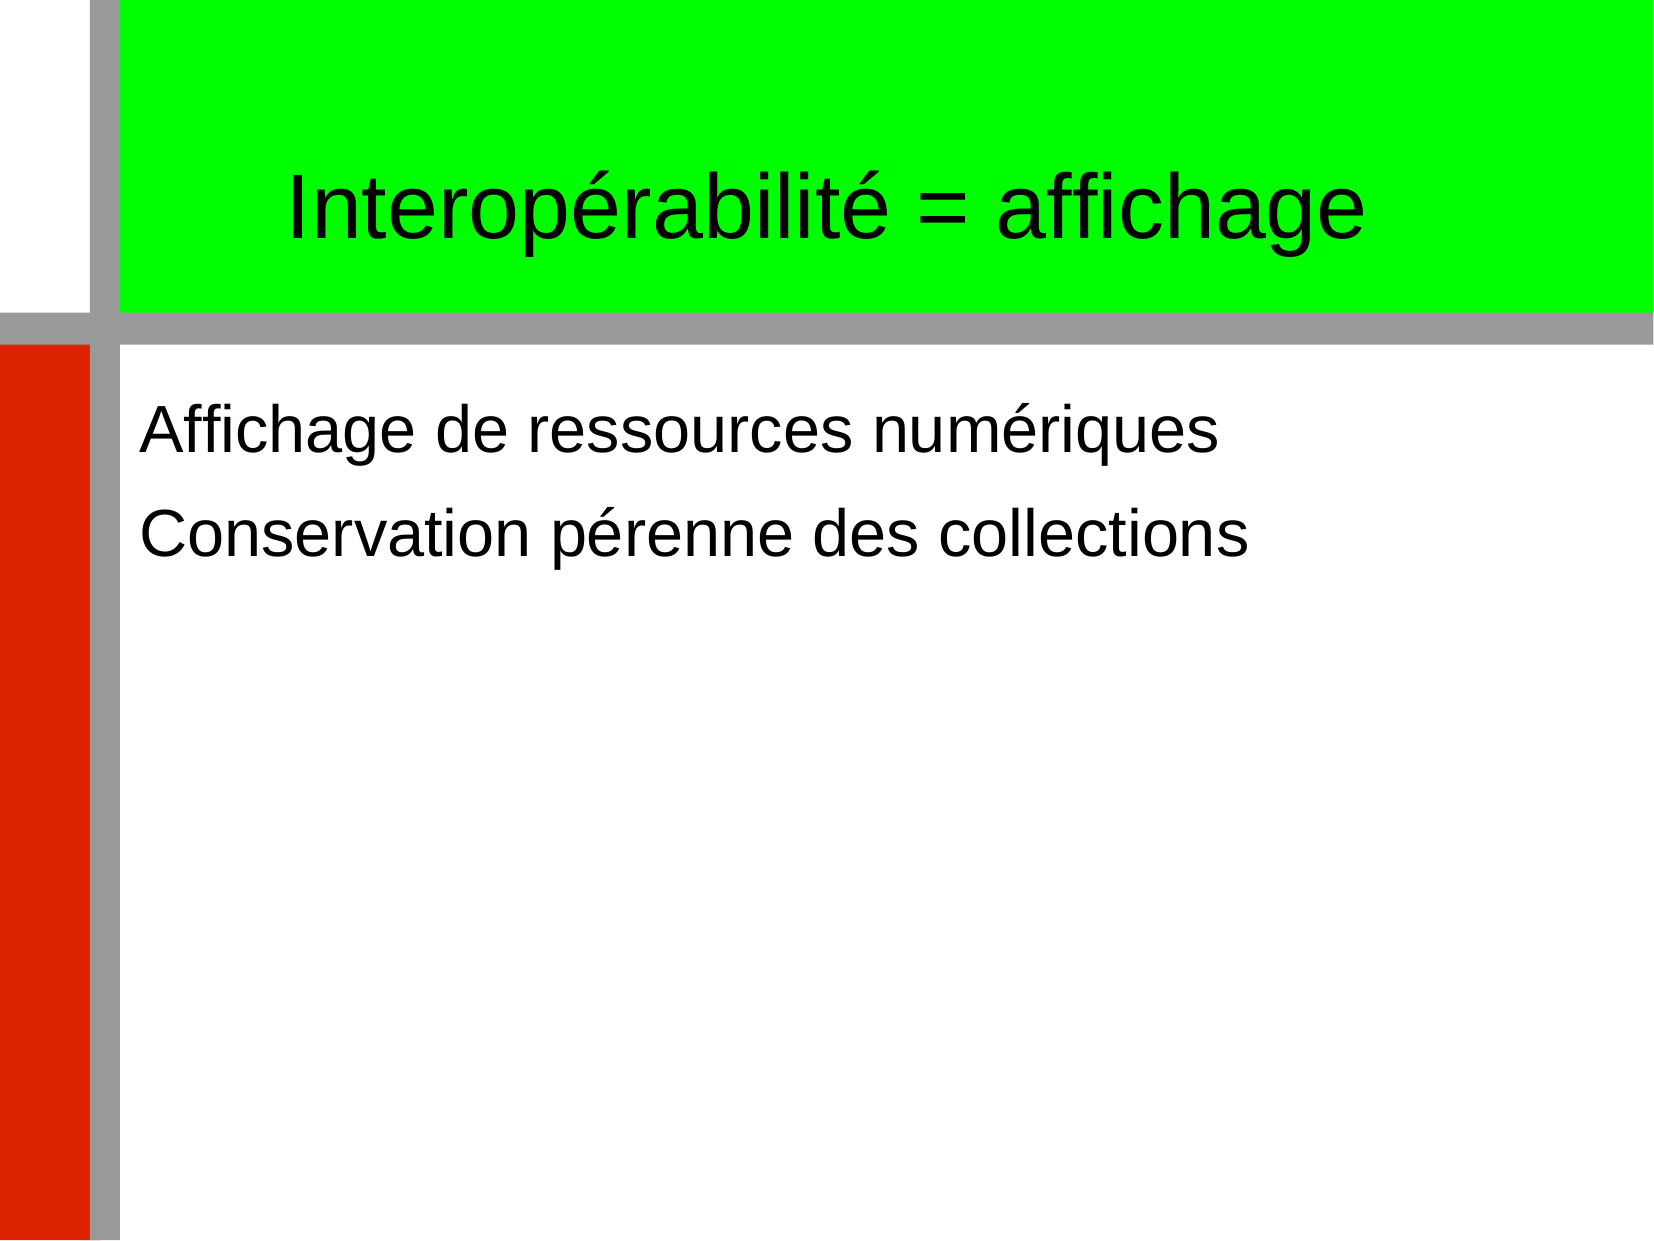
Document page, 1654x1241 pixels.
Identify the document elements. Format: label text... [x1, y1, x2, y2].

list Affichage de ressources numériques Conservation pérenne des collections [121, 391, 1534, 1127]
title Interopérabilité = affichage [121, 102, 1534, 311]
